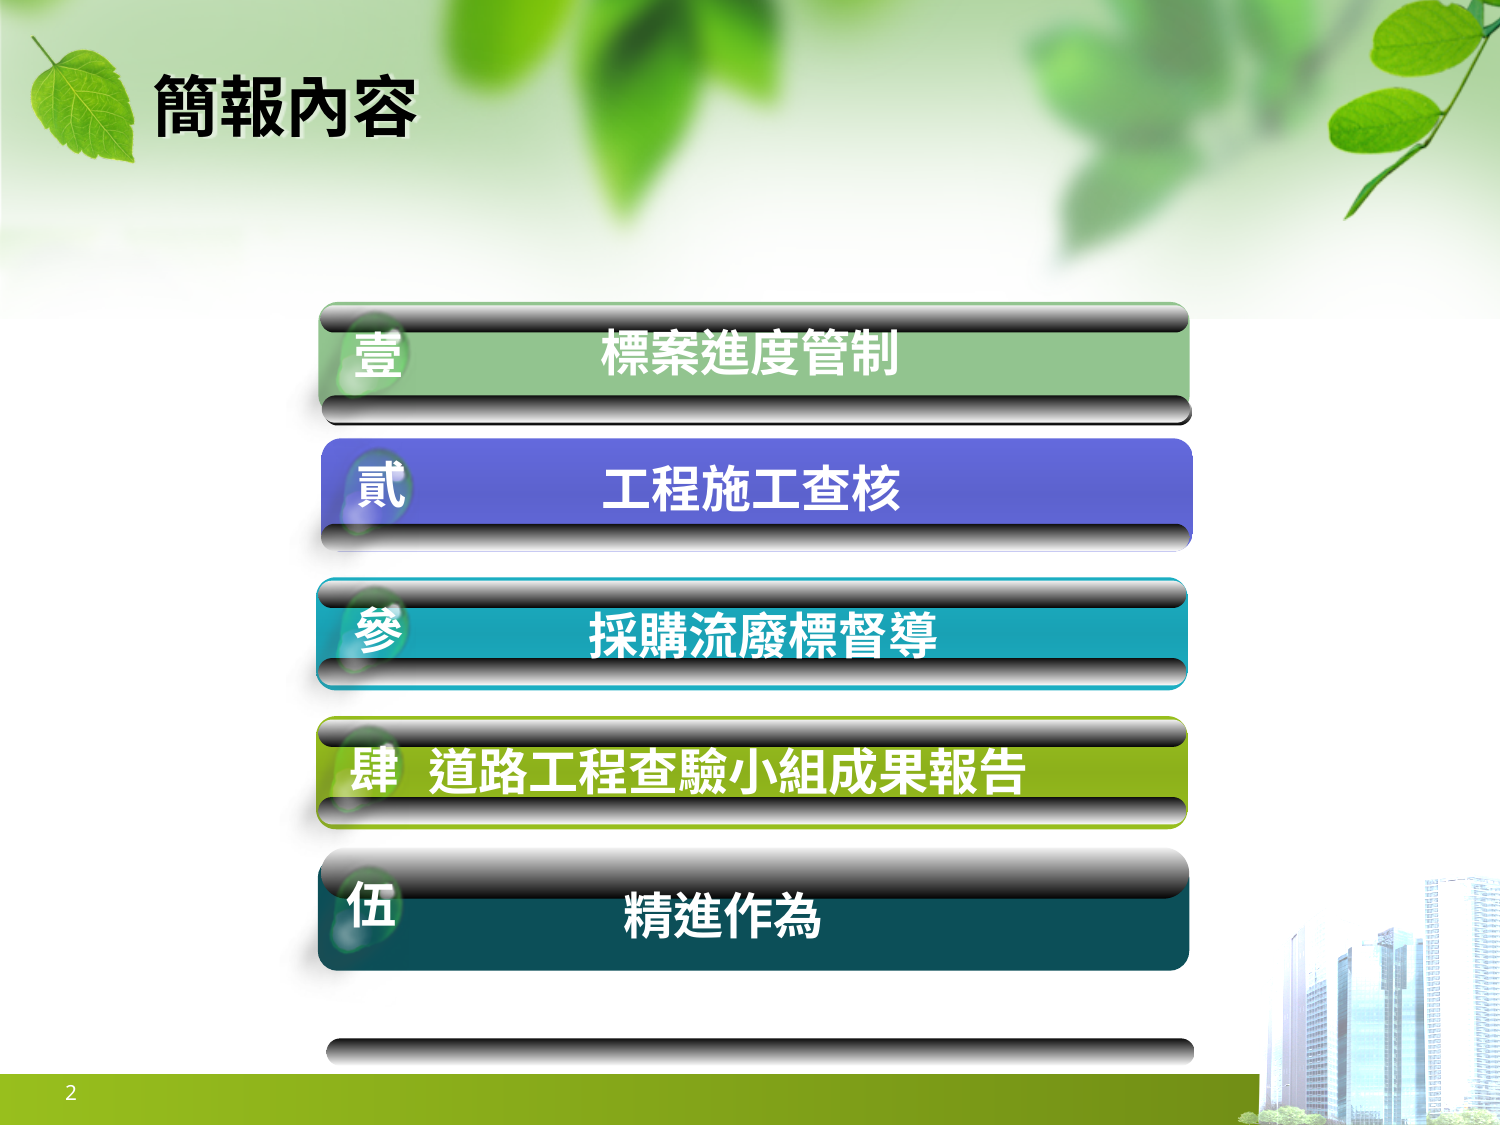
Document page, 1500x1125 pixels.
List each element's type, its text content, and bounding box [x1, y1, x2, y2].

text_box 工程施工查核 [383, 449, 1121, 525]
text_box 標案進度管制 [382, 314, 1120, 390]
title 簡報內容 [137, 57, 1325, 150]
text_box [410, 716, 1188, 830]
text_box 貳 [341, 457, 383, 522]
text_box 採購流廢標督導 [416, 597, 1165, 673]
text_box 肆 [334, 731, 397, 807]
text_box 參 [338, 591, 402, 667]
text_box [417, 301, 1193, 552]
text_box [326, 1038, 1195, 1066]
picture [279, 301, 420, 1012]
text_box [416, 577, 1188, 691]
text_box 壹 [338, 316, 402, 392]
text_box 2 [50, 1072, 138, 1113]
text_box 道路工程查驗小組成果報告 [410, 732, 1163, 809]
text_box 精進作為 [393, 891, 1154, 954]
text_box [328, 847, 1190, 971]
text_box 伍 [331, 865, 394, 942]
